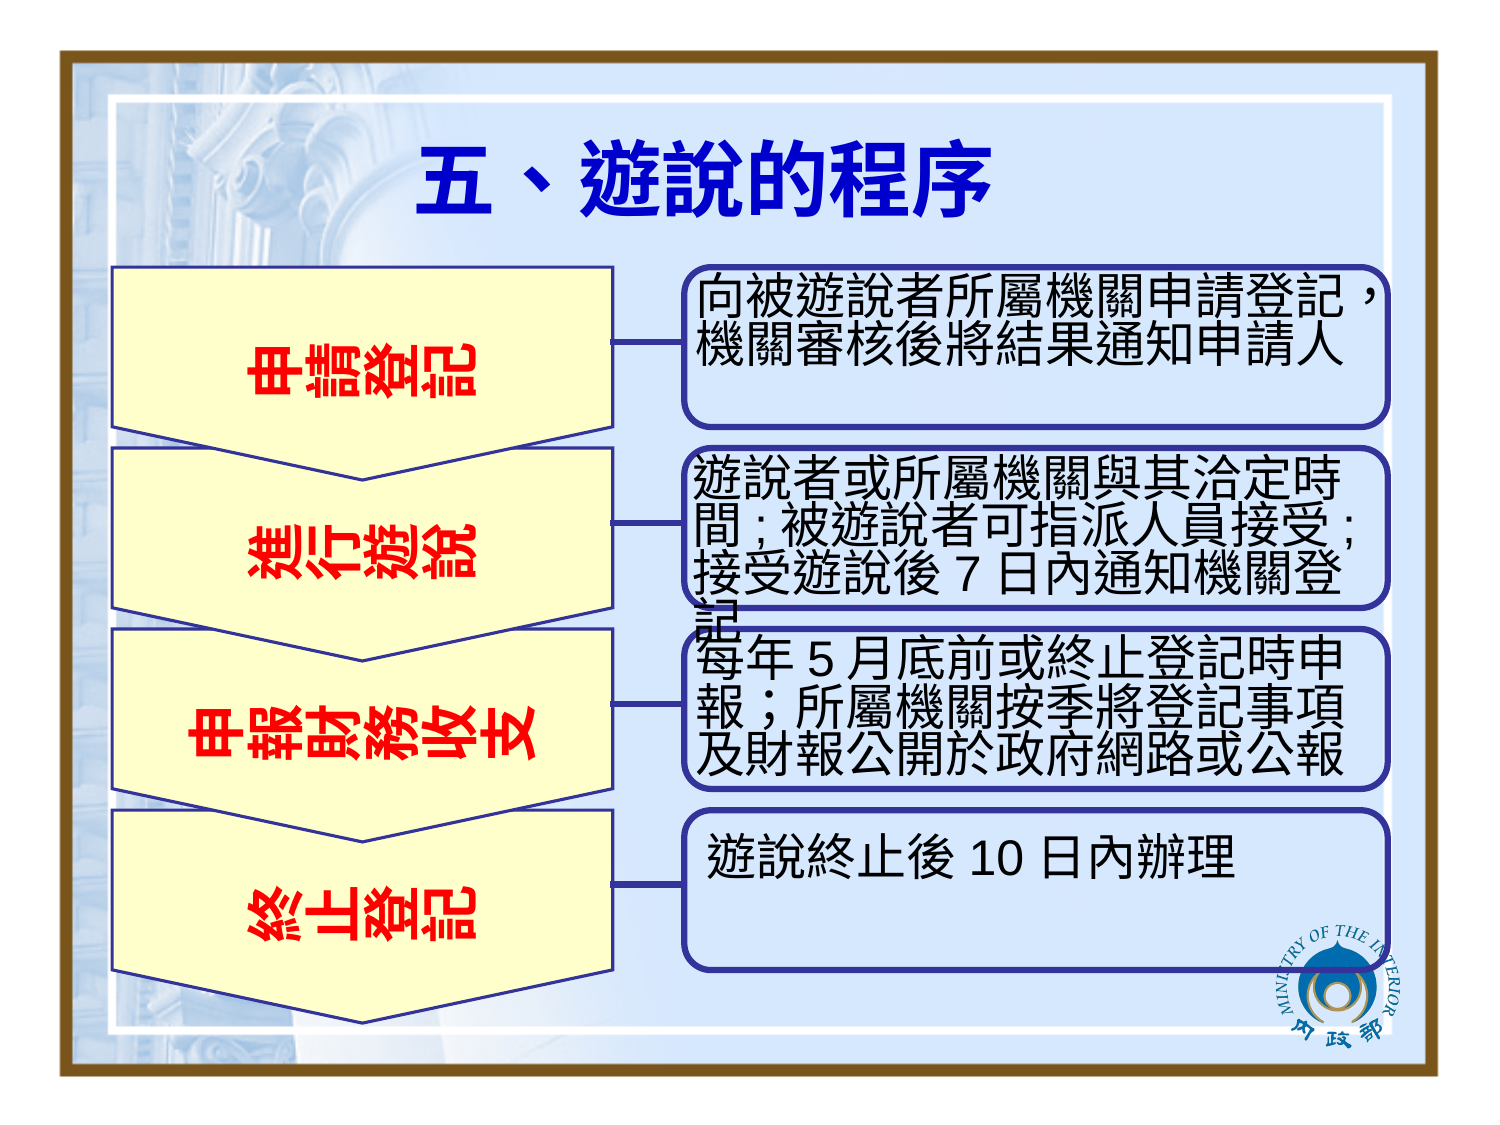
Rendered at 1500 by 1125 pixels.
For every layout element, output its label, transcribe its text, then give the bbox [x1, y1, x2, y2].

picture [0, 0, 1500, 1125]
text_box 申報財務收支 [112, 628, 613, 842]
title 五、遊說的程序 [253, 101, 1154, 252]
text_box 進行遊說 [112, 448, 613, 662]
text_box 向被遊說者所屬機關申請登記，機關審核後將結果通知申請人 [684, 267, 1388, 428]
text_box 遊說終止後10日內辦理 [684, 810, 1388, 971]
text_box 終止登記 [112, 810, 613, 1024]
text_box 申請登記 [112, 267, 613, 481]
text_box 每年5月底前或終止登記時申報；所屬機關按季將登記事項及財報公開於政府網路或公報 [684, 629, 1388, 789]
text_box 遊說者或所屬機關與其洽定時間;被遊說者可指派人員接受;接受遊說後7日內通知機關登記 [684, 448, 1388, 608]
